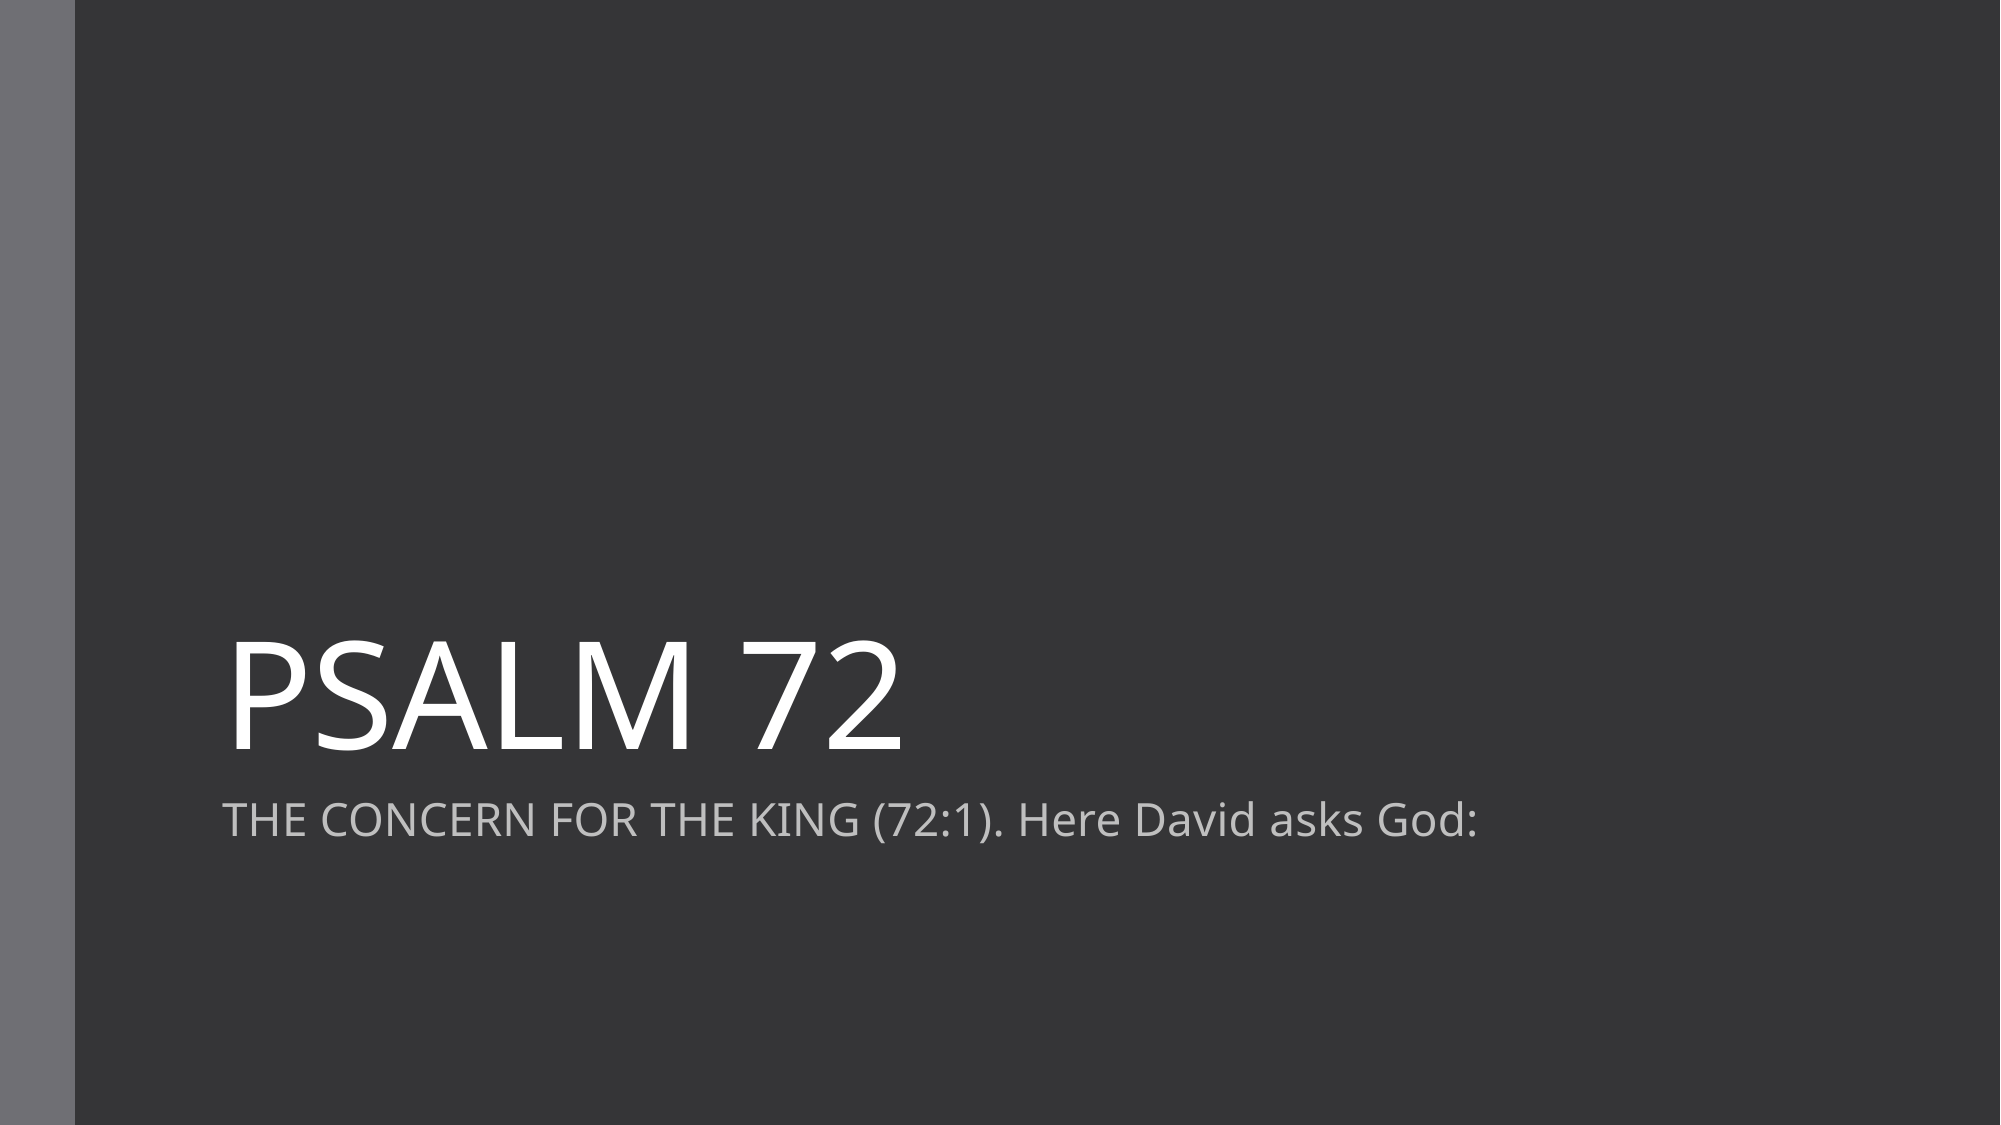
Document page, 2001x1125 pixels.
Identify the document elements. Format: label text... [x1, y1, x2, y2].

title PSALM 72 [206, 124, 1752, 787]
subtitle THE CONCERN FOR THE KING (72:1). Here David asks God: [206, 787, 1752, 1066]
